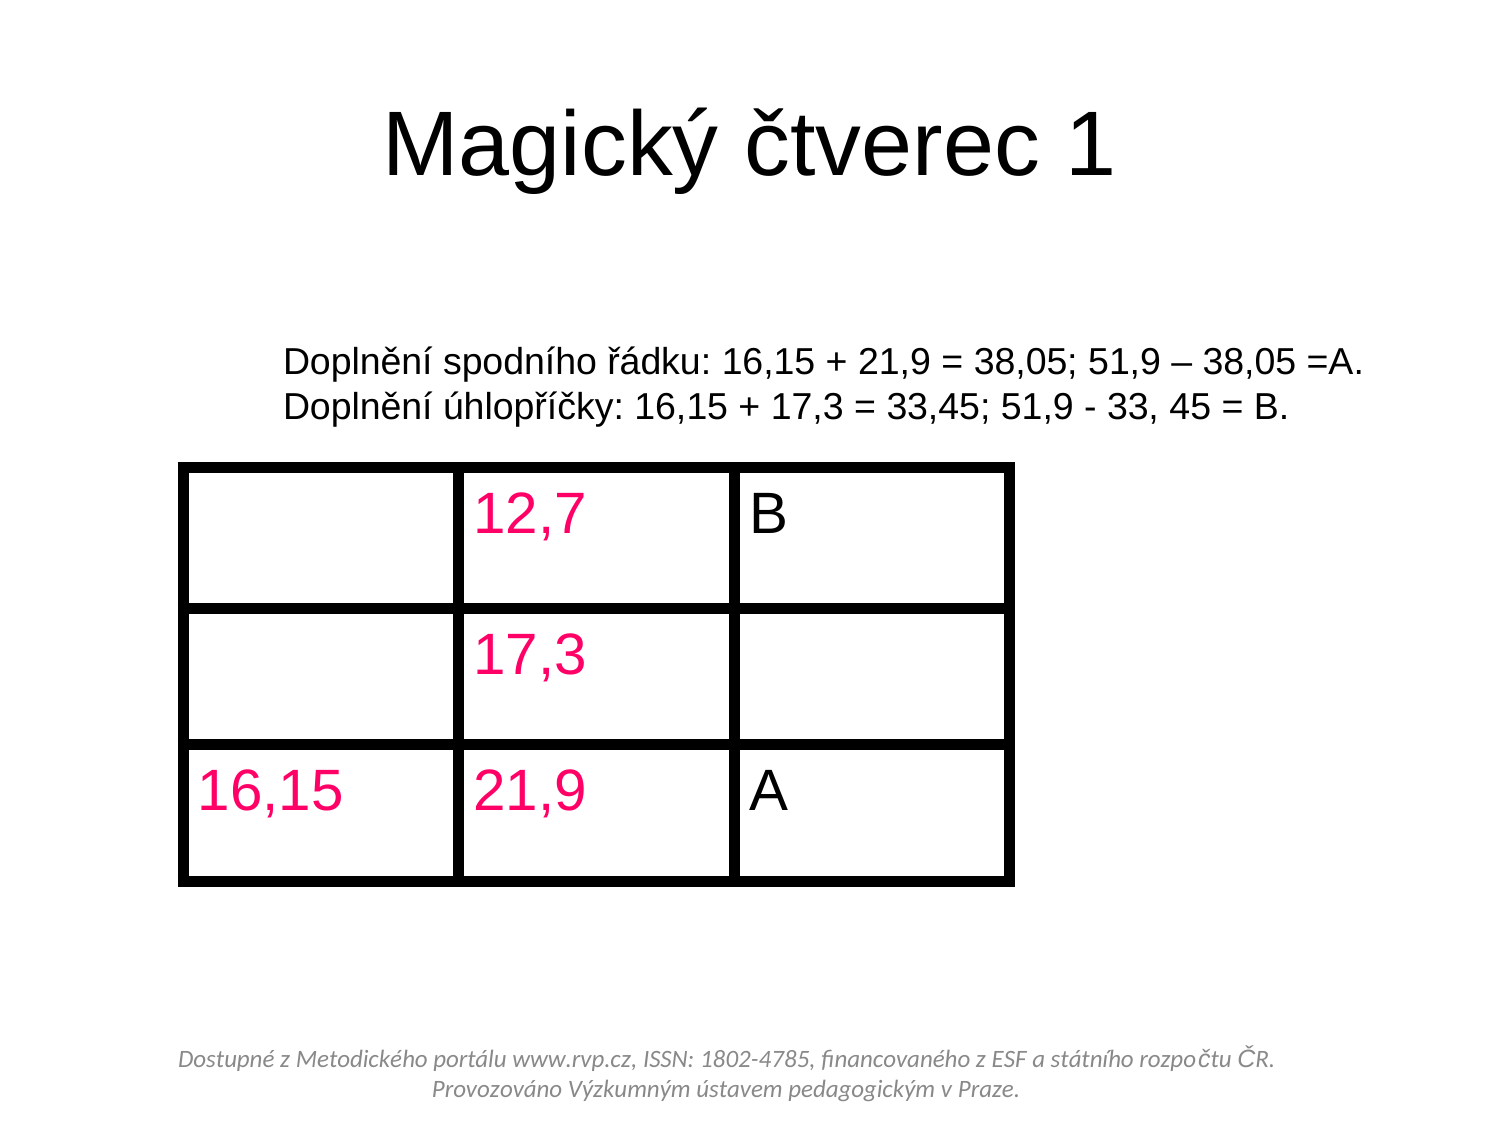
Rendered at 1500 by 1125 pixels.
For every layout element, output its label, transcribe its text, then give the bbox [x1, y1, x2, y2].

table_cell [189, 614, 453, 739]
table_header 12,7 [464, 473, 729, 603]
table_cell 17,3 [464, 614, 729, 739]
text_box Magický čtverec 1 [75, 45, 1426, 233]
text_box Doplnění spodního řádku: 16,15 + 21,9 = 38,05; 51,9 – 38,05 =A. Doplnění úhlopříčky: 16,15 + 17,3 = 33,45; 51,9 - 33, 45 = B. [268, 329, 1380, 435]
table_cell A [740, 750, 1004, 876]
table_cell 21,9 [464, 750, 729, 876]
table_cell 16,15 [189, 750, 453, 876]
table_header B [740, 473, 1004, 603]
table_header [189, 473, 453, 603]
text_box Dostupné z Metodického portálu www.rvp.cz, ISSN: 1802-4785, financovaného z ESF a státního rozpočtu ČR. Provozováno Výzkumným ústavem pedagogickým v Praze. [105, 1042, 1348, 1103]
table_cell [740, 614, 1004, 739]
